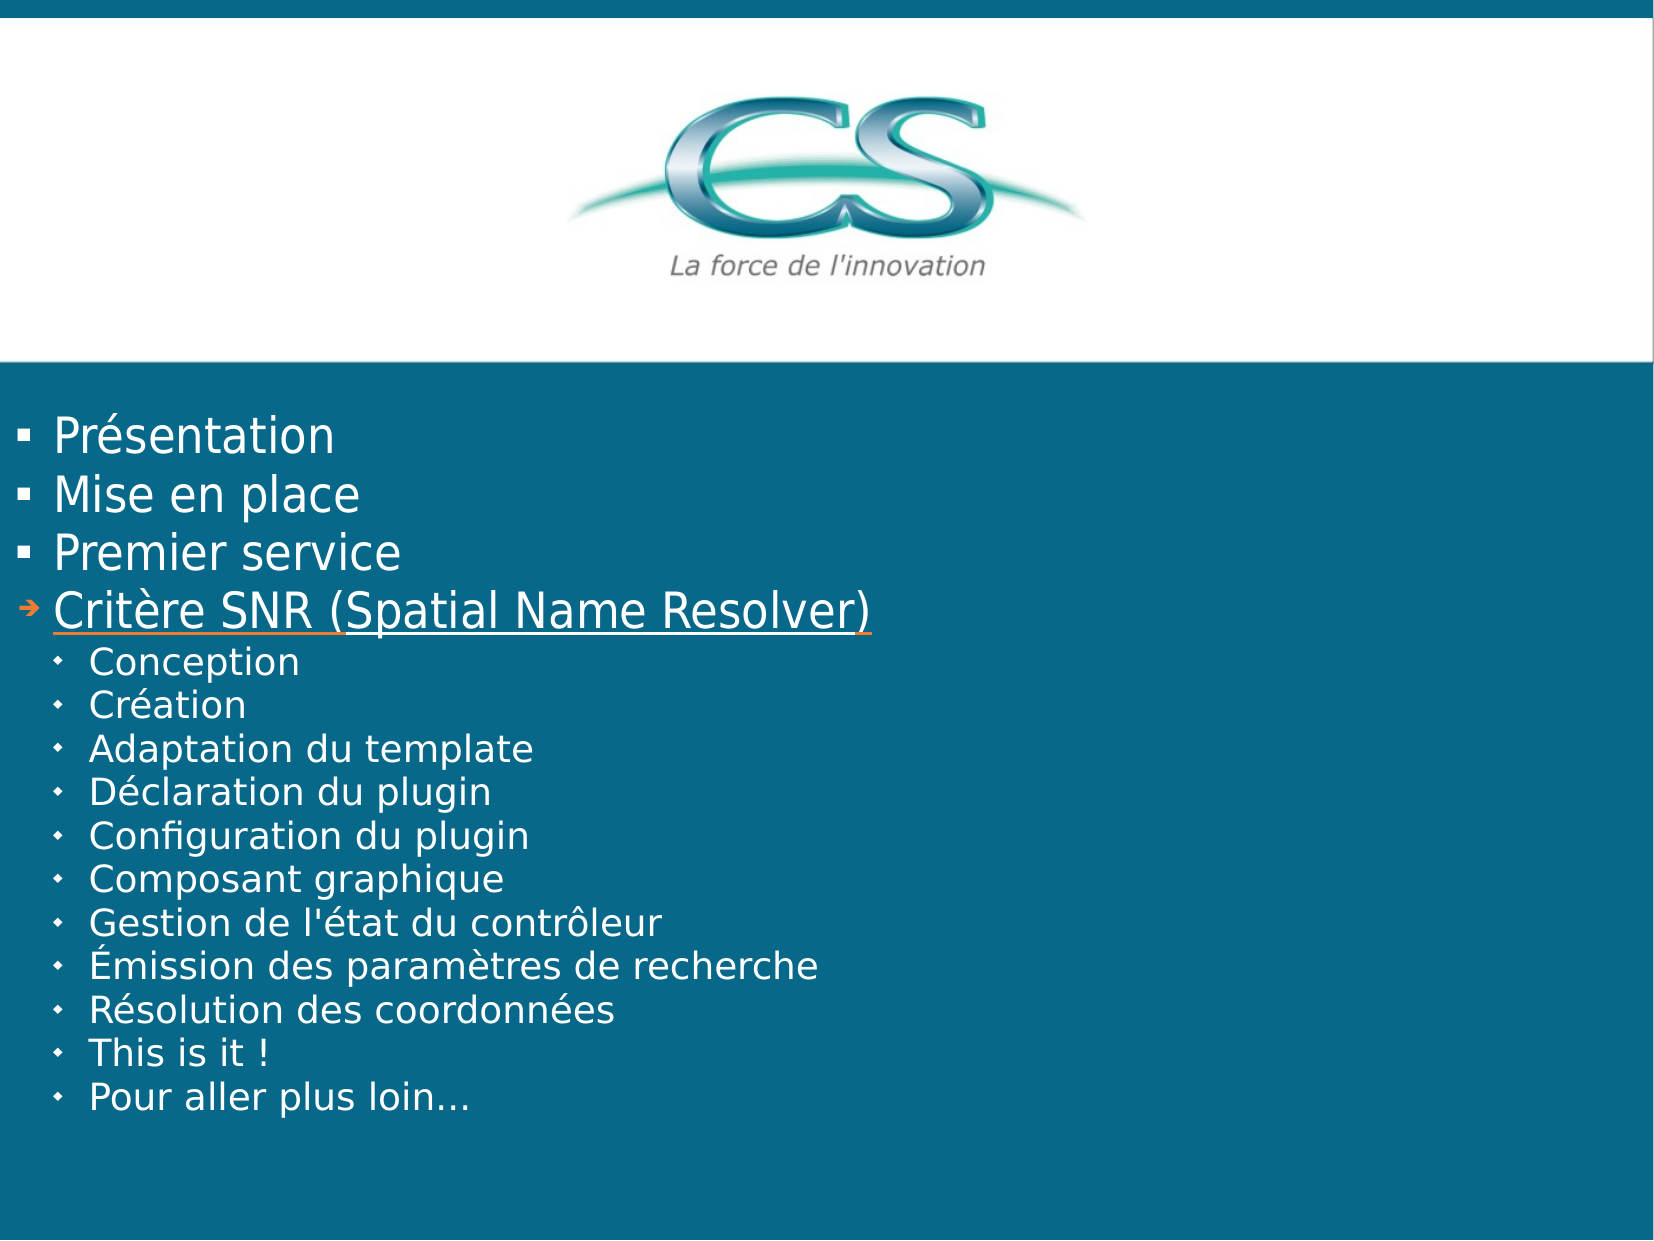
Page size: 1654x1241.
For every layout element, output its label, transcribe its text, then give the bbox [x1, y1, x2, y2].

text_box Présentation Mise en place Premier service Critère SNR (Spatial Name Resolver) Conception Création Adaptation du template Déclaration du plugin Configuration du plugin Composant graphique Gestion de l'état du contrôleur Émission des paramètres de recherche Résolution des coordonnées This is it ! Pour aller plus loin... [17, 407, 1630, 1188]
picture [0, 19, 1654, 363]
